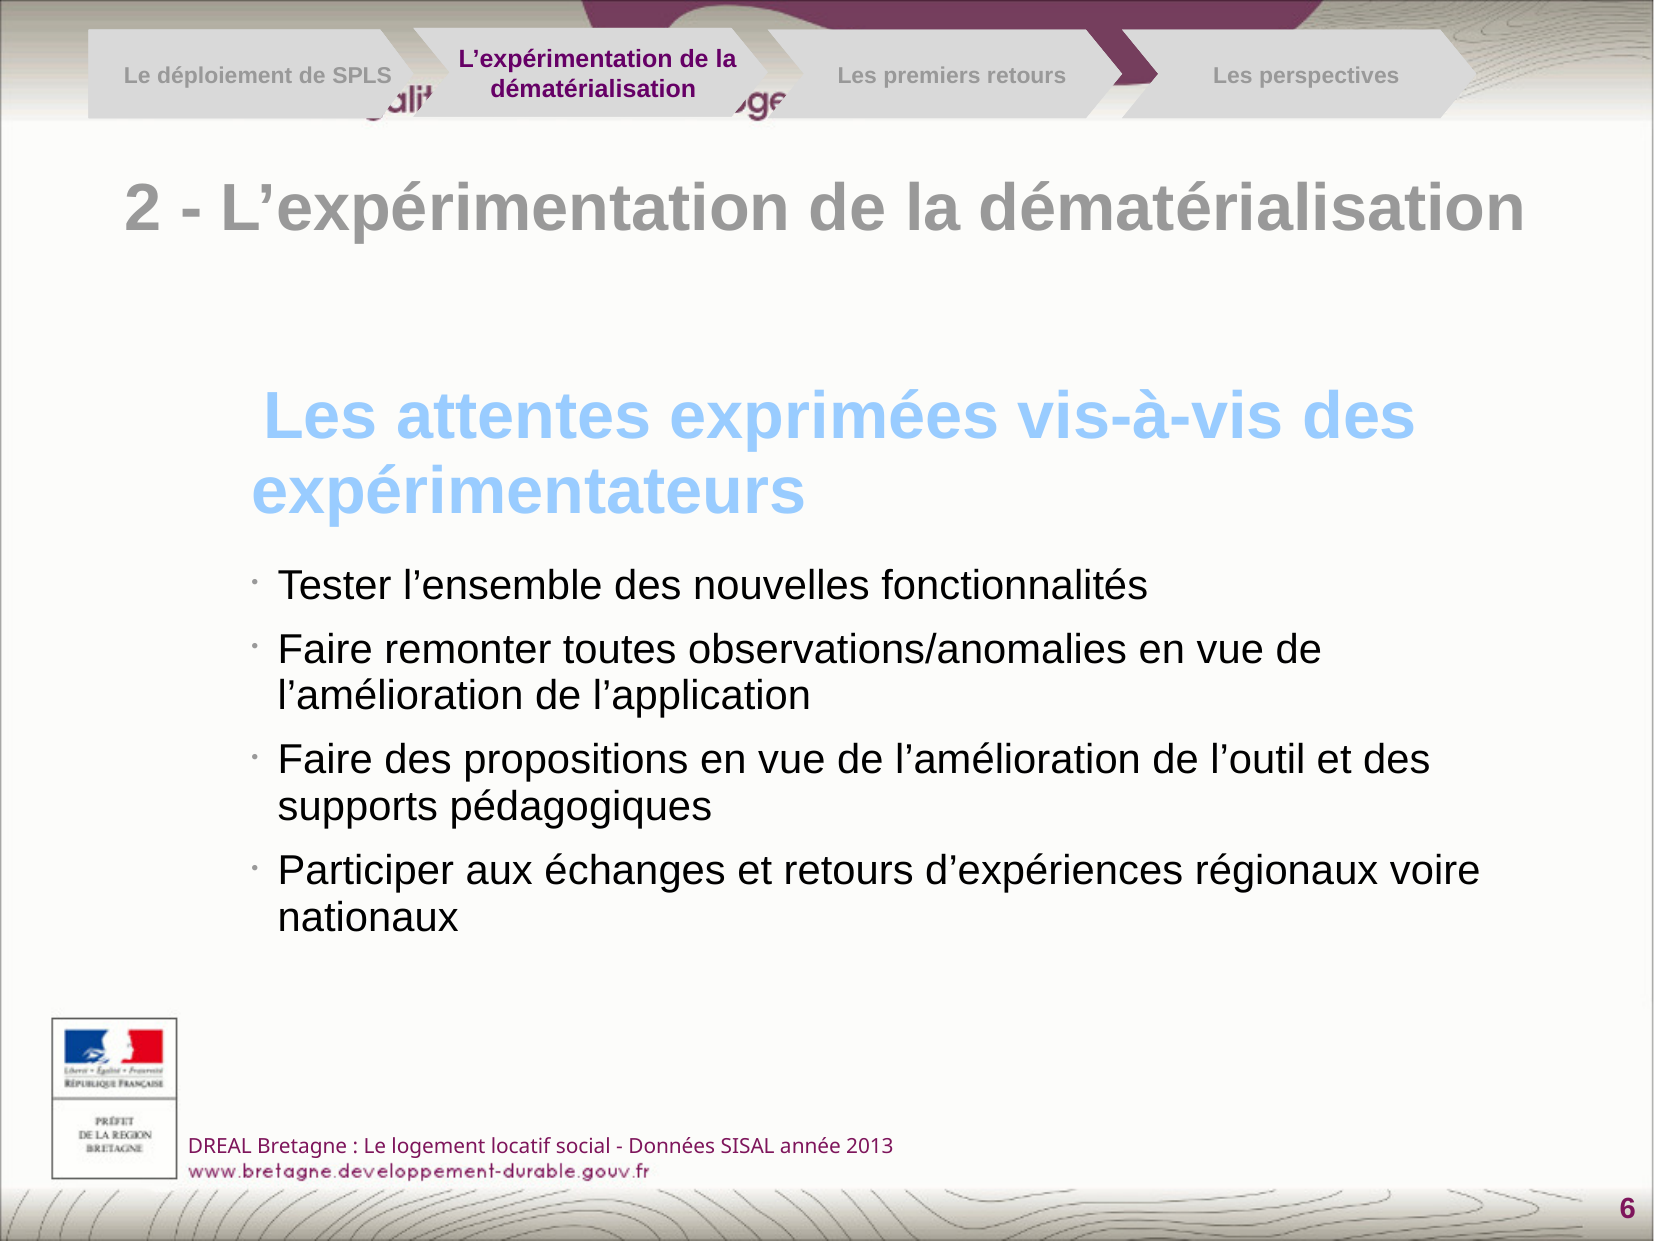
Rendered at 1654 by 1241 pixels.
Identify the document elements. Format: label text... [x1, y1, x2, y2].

title 2 - L’expérimentation de la dématérialisation [91, 141, 1580, 349]
text_box Les premiers retours [767, 29, 1123, 119]
text_box Le déploiement de SPLS [88, 29, 414, 119]
list Les attentes exprimées vis-à-vis des expérimentateurs Tester l’ensemble des nouvelles fonctionnalités Faire remonter toutes observations/anomalies en vue de l’amélioration de l’application Faire des propositions en vue de l’amélioration de l’outil et des supports pédagogiques Participer aux échanges et retours d’expériences régionaux voire nationaux [186, 378, 1516, 1098]
picture [0, 0, 1654, 1241]
text_box Les perspectives [1122, 29, 1477, 119]
text_box L’expérimentation de la dématérialisation [413, 27, 768, 117]
